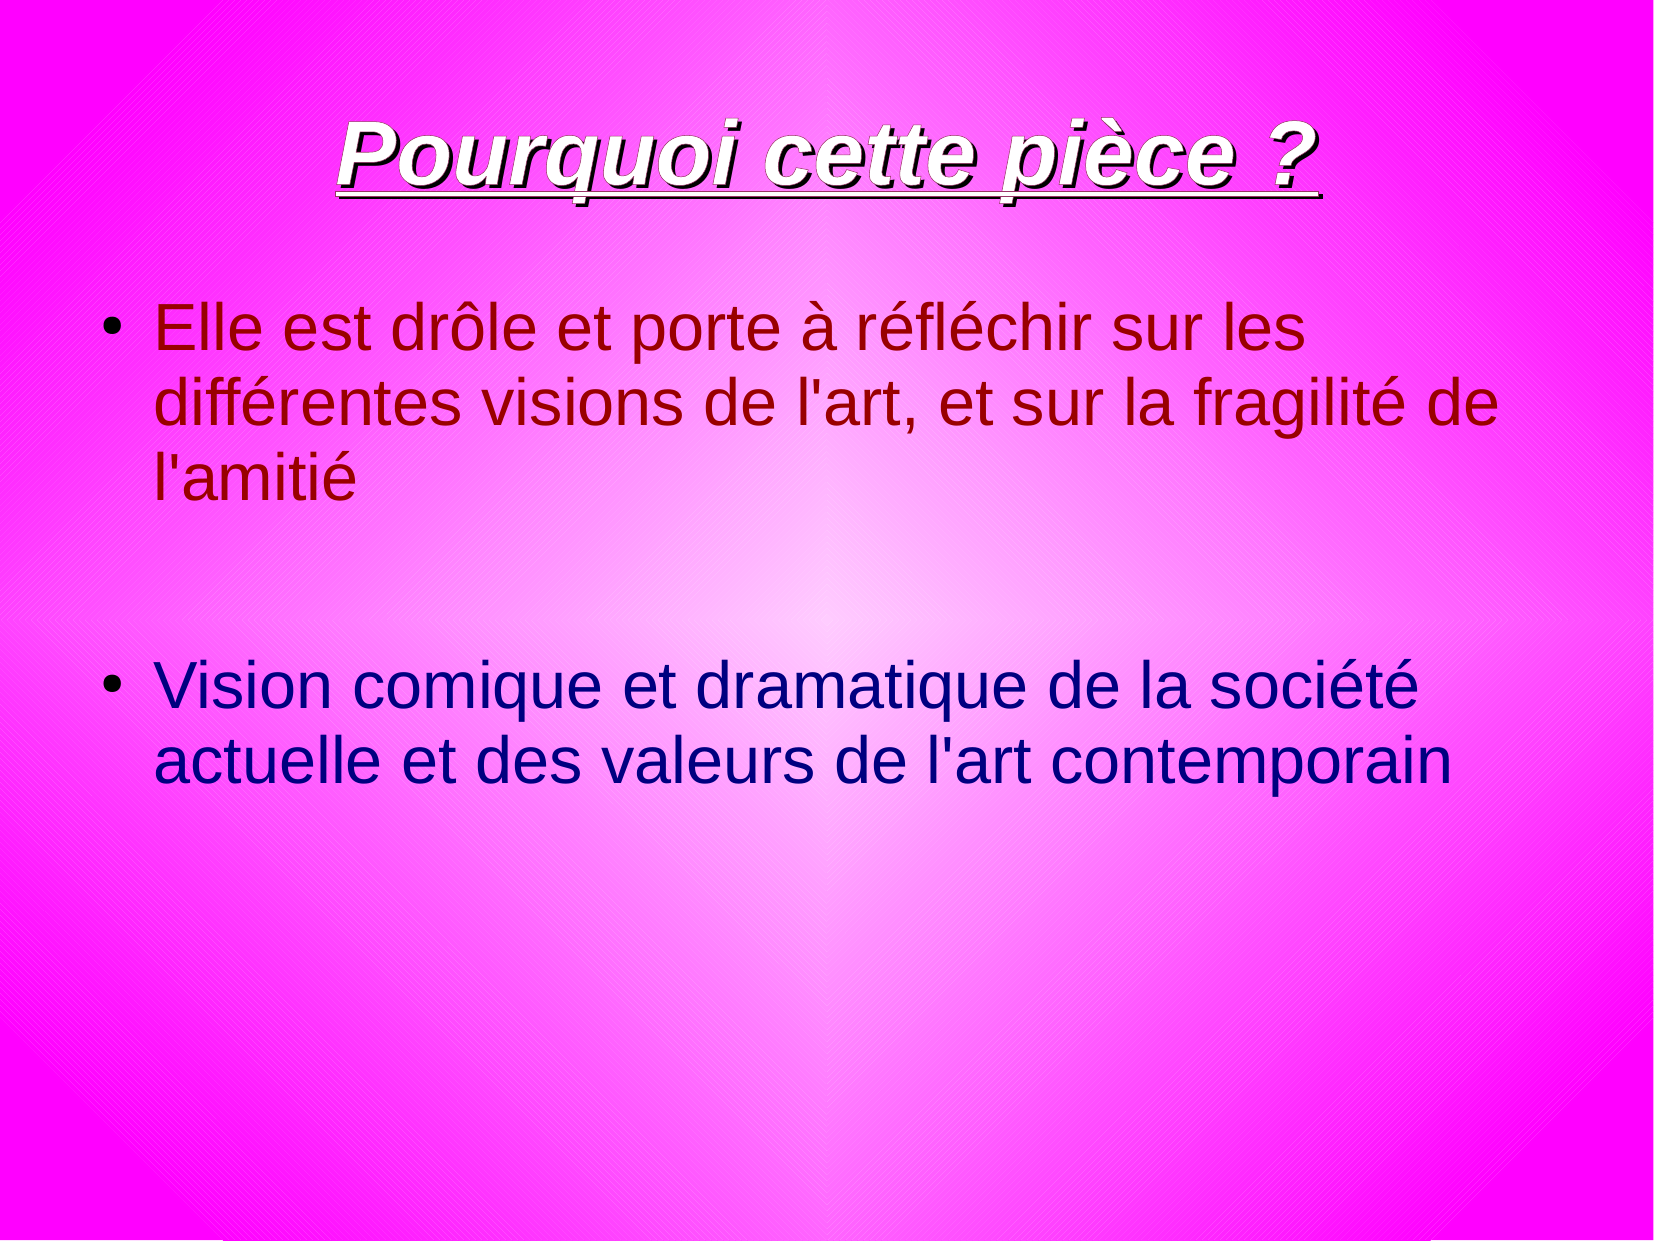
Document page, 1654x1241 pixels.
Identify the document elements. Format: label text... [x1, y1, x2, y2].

list Elle est drôle et porte à réfléchir sur les différentes visions de l'art, et sur la fragilité de l'amitié Vision comique et dramatique de la société actuelle et des valeurs de l'art contemporain [82, 290, 1571, 1109]
title Pourquoi cette pièce ? [82, 49, 1571, 257]
